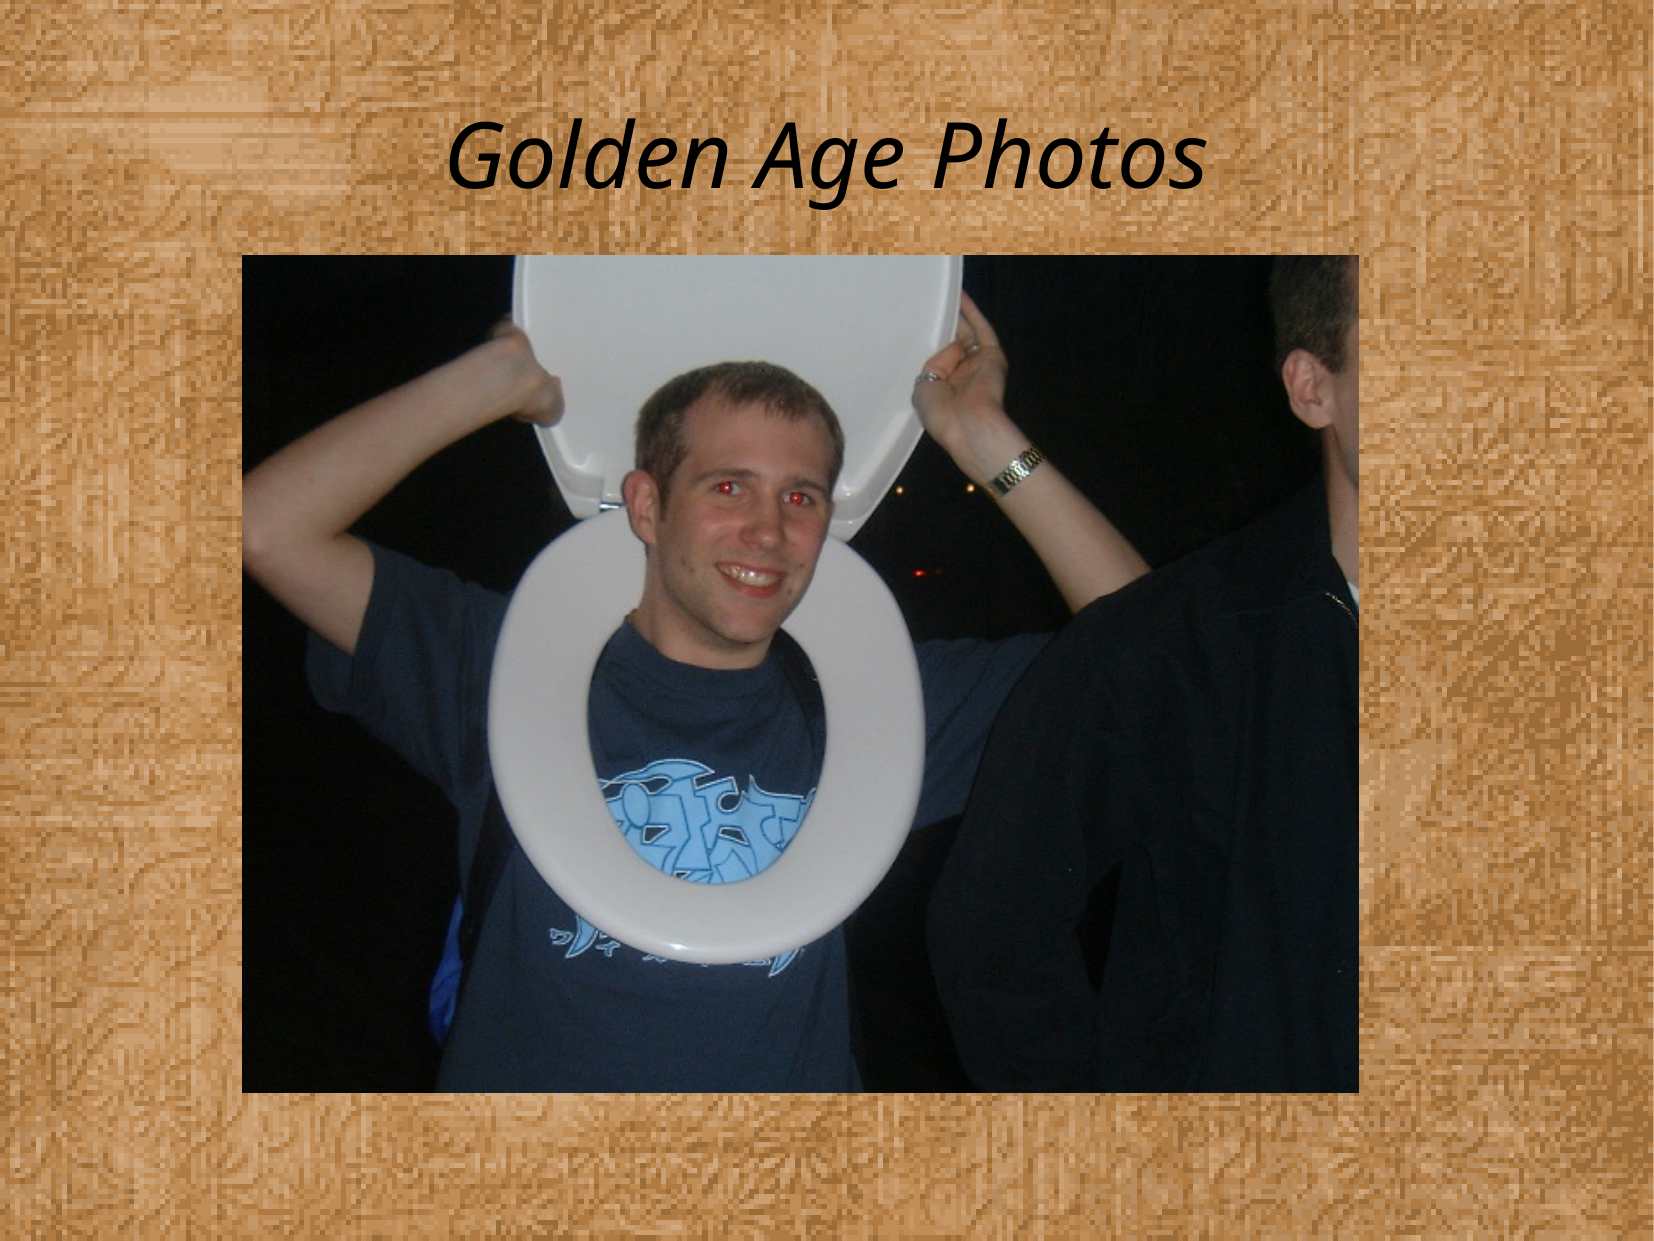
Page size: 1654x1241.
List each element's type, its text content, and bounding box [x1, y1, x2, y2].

picture [0, 0, 1654, 1241]
title Golden Age Photos [82, 56, 1571, 250]
